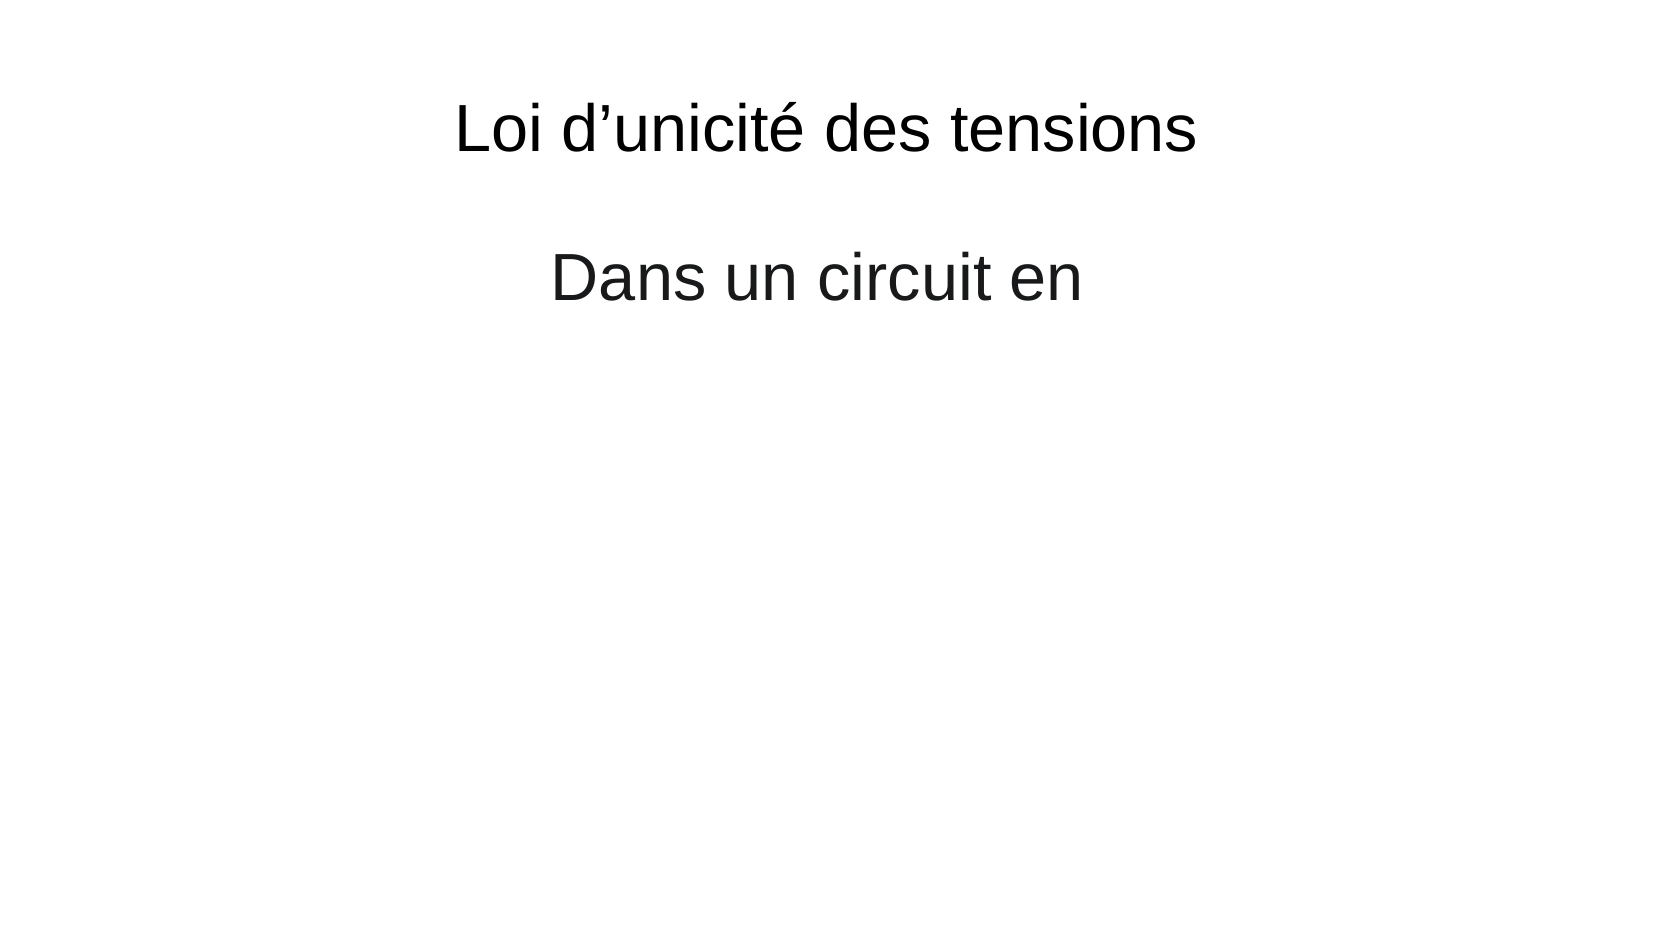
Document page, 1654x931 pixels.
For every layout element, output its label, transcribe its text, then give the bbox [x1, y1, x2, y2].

subtitle Loi d’unicité des tensions Dans un circuit en [82, 59, 1571, 384]
